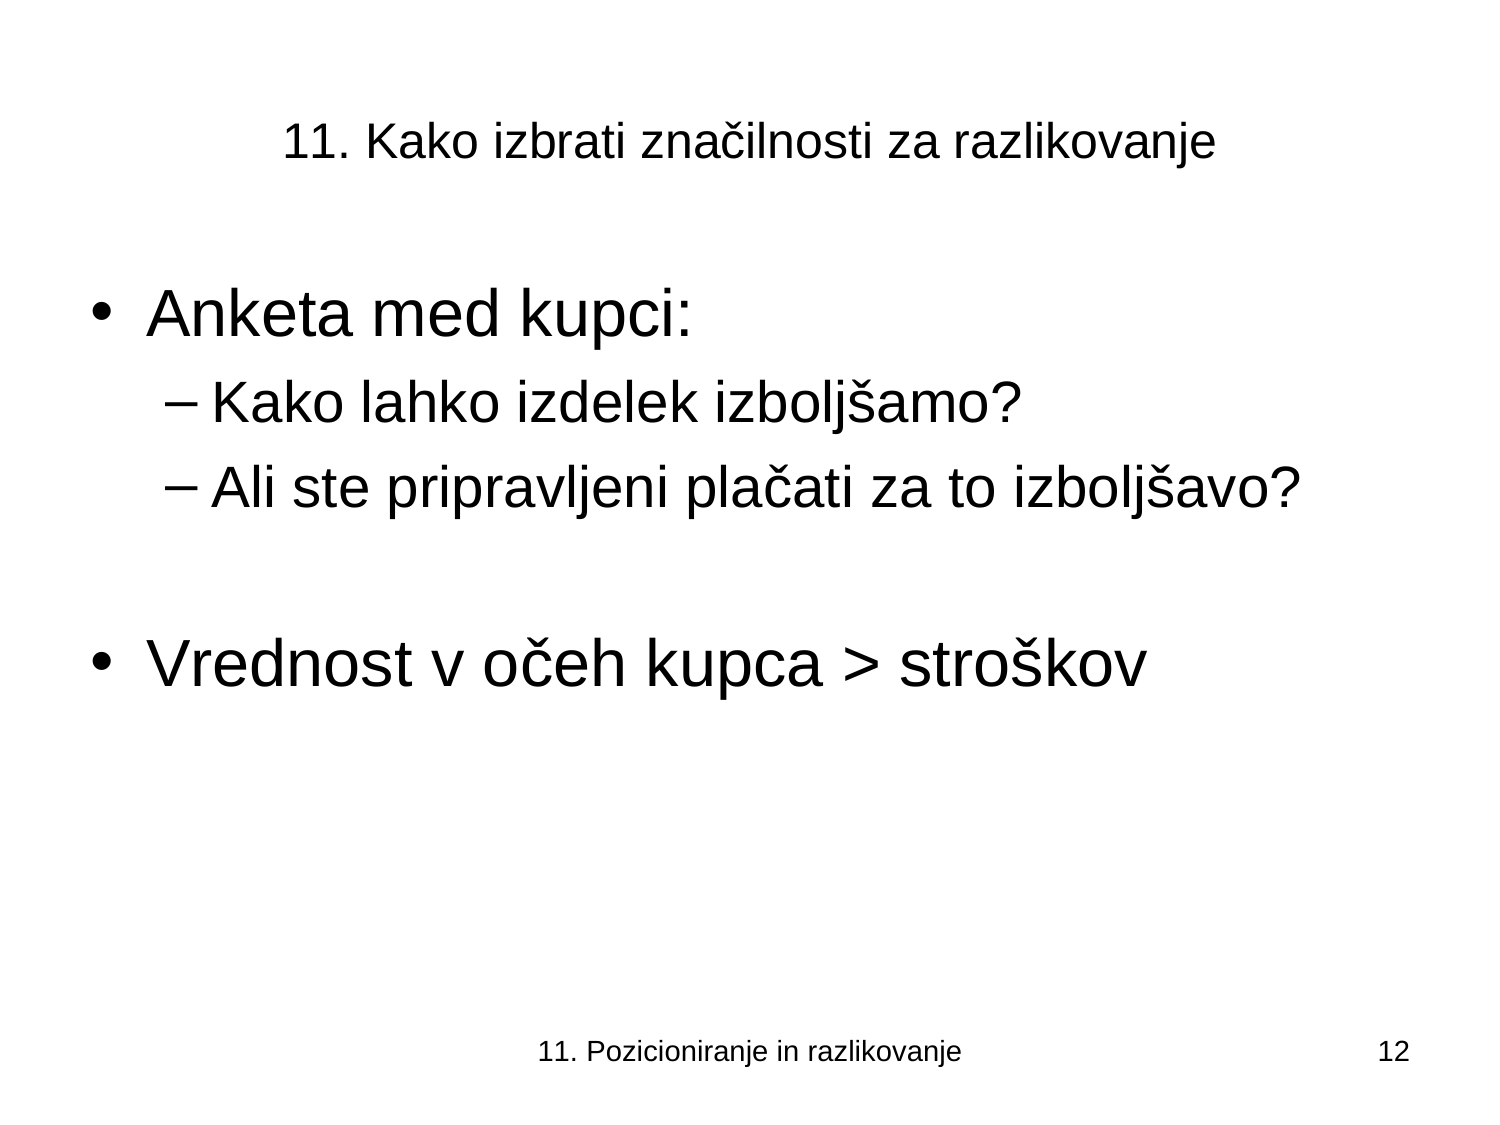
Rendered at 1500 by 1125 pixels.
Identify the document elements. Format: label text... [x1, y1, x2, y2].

list Anketa med kupci: Kako lahko izdelek izboljšamo? Ali ste pripravljeni plačati za to izboljšavo? Vrednost v očeh kupca > stroškov [75, 262, 1426, 1006]
text_box <number> [1074, 1024, 1426, 1103]
text_box 11. Pozicioniranje in razlikovanje [512, 1024, 988, 1103]
title 11. Kako izbrati značilnosti za razlikovanje [75, 45, 1426, 233]
